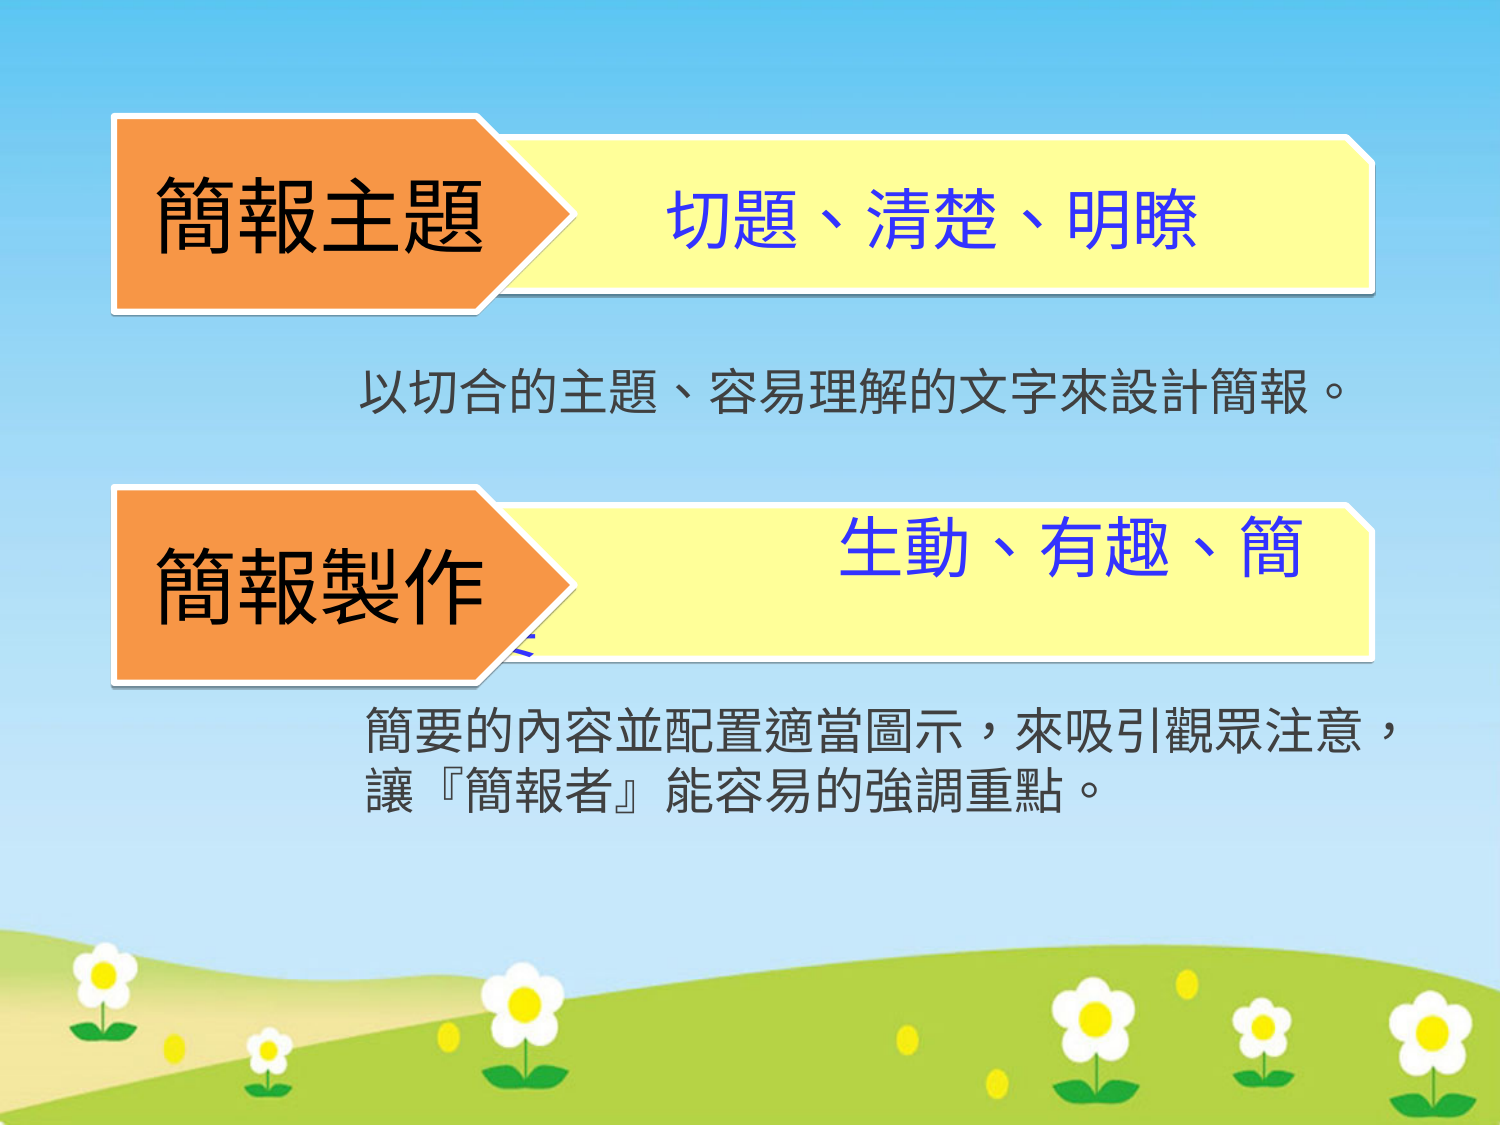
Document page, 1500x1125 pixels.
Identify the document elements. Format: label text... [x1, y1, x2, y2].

text_box 簡報製作 [113, 487, 575, 683]
text_box 以切合的主題、容易理解的文字來設計簡報。 [343, 352, 1407, 450]
text_box 簡要的內容並配置適當圖示，來吸引觀眾注意，讓『簡報者』能容易的強調重點。 [349, 692, 1433, 845]
picture [0, 0, 1500, 1125]
text_box 簡報主題 [113, 116, 575, 312]
text_box 切題、清楚、明瞭 [499, 137, 1372, 291]
text_box 生動、有趣、簡要 [496, 505, 1372, 659]
